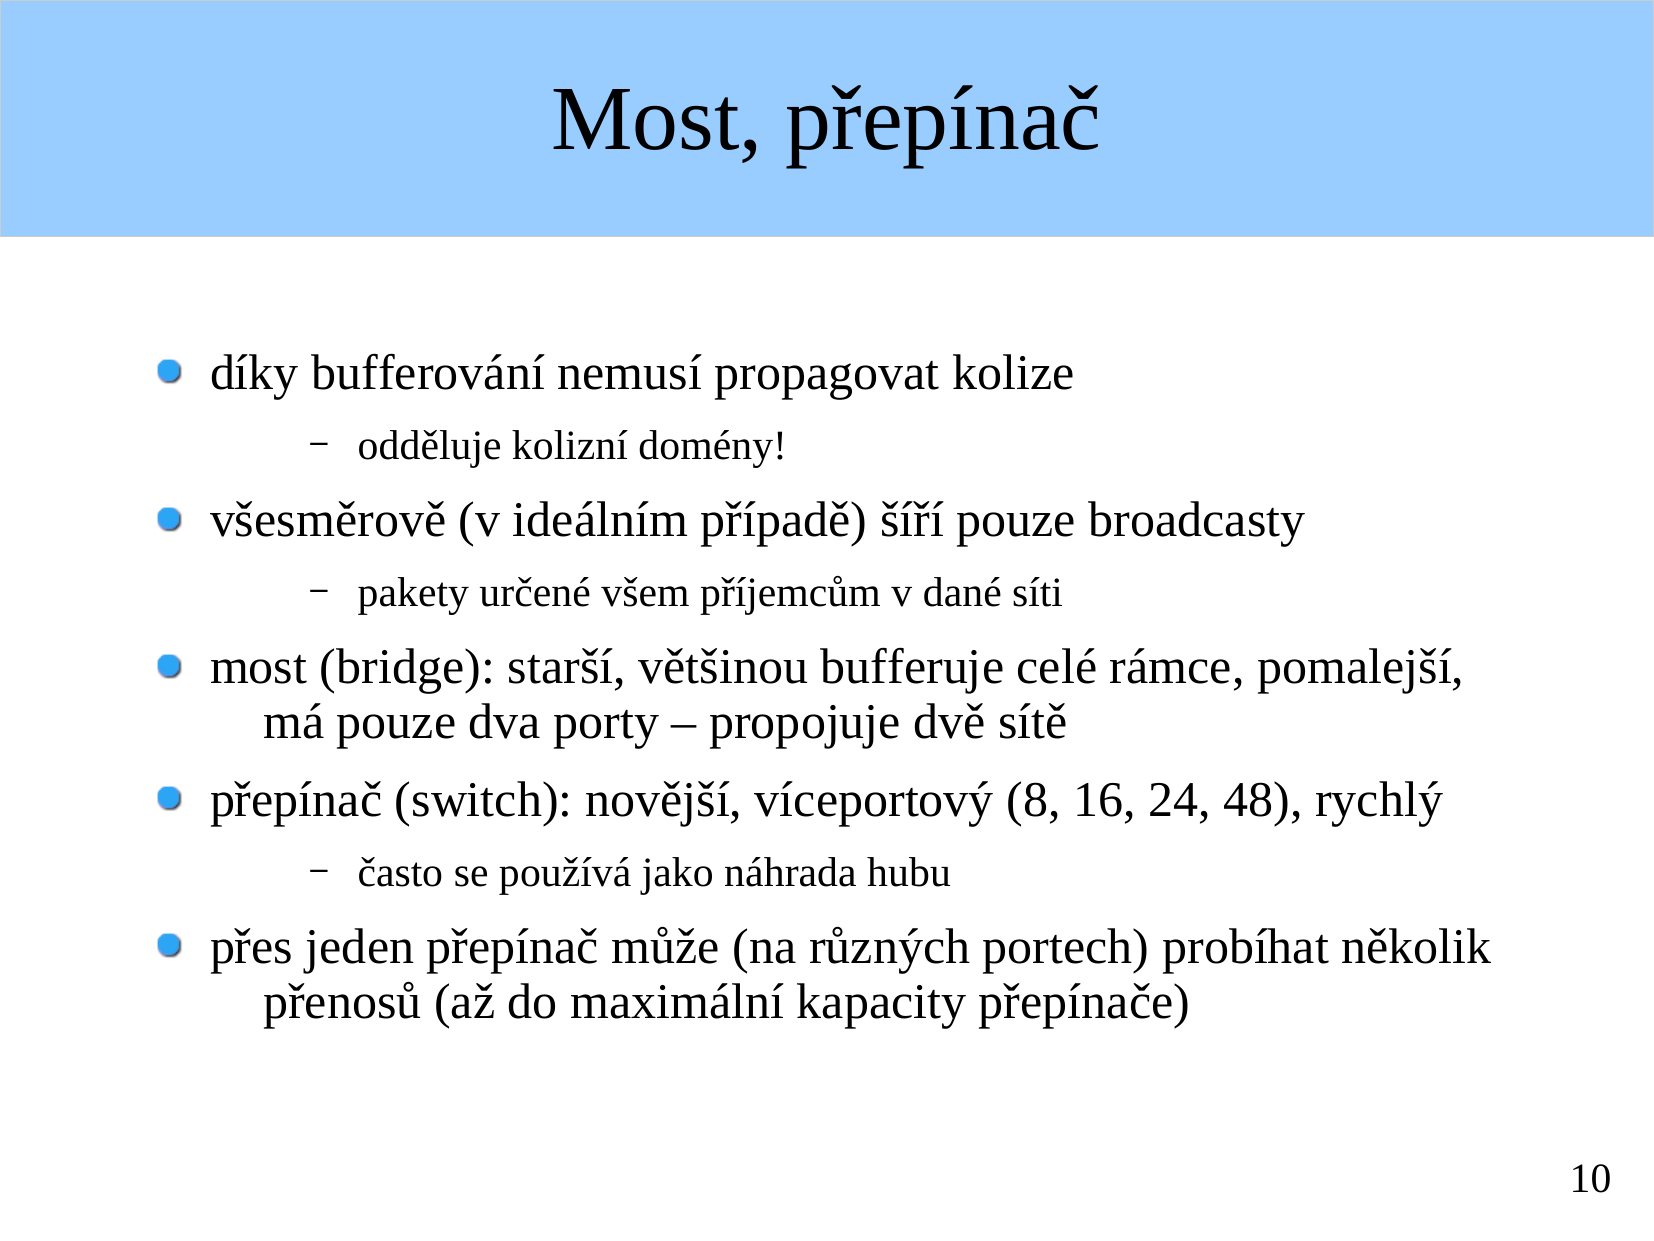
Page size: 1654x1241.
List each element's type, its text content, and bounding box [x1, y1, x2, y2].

list díky bufferování nemusí propagovat kolize odděluje kolizní domény! všesměrově (v ideálním případě) šíří pouze broadcasty pakety určené všem příjemcům v dané síti most (bridge): starší, většinou bufferuje celé rámce, pomalejší, má pouze dva porty – propojuje dvě sítě přepínač (switch): novější, víceportový (8, 16, 24, 48), rychlý často se používá jako náhrada hubu přes jeden přepínač může (na různých portech) probíhat několik přenosů (až do maximální kapacity přepínače) [121, 344, 1534, 1166]
title Most, přepínač [0, 0, 1654, 237]
